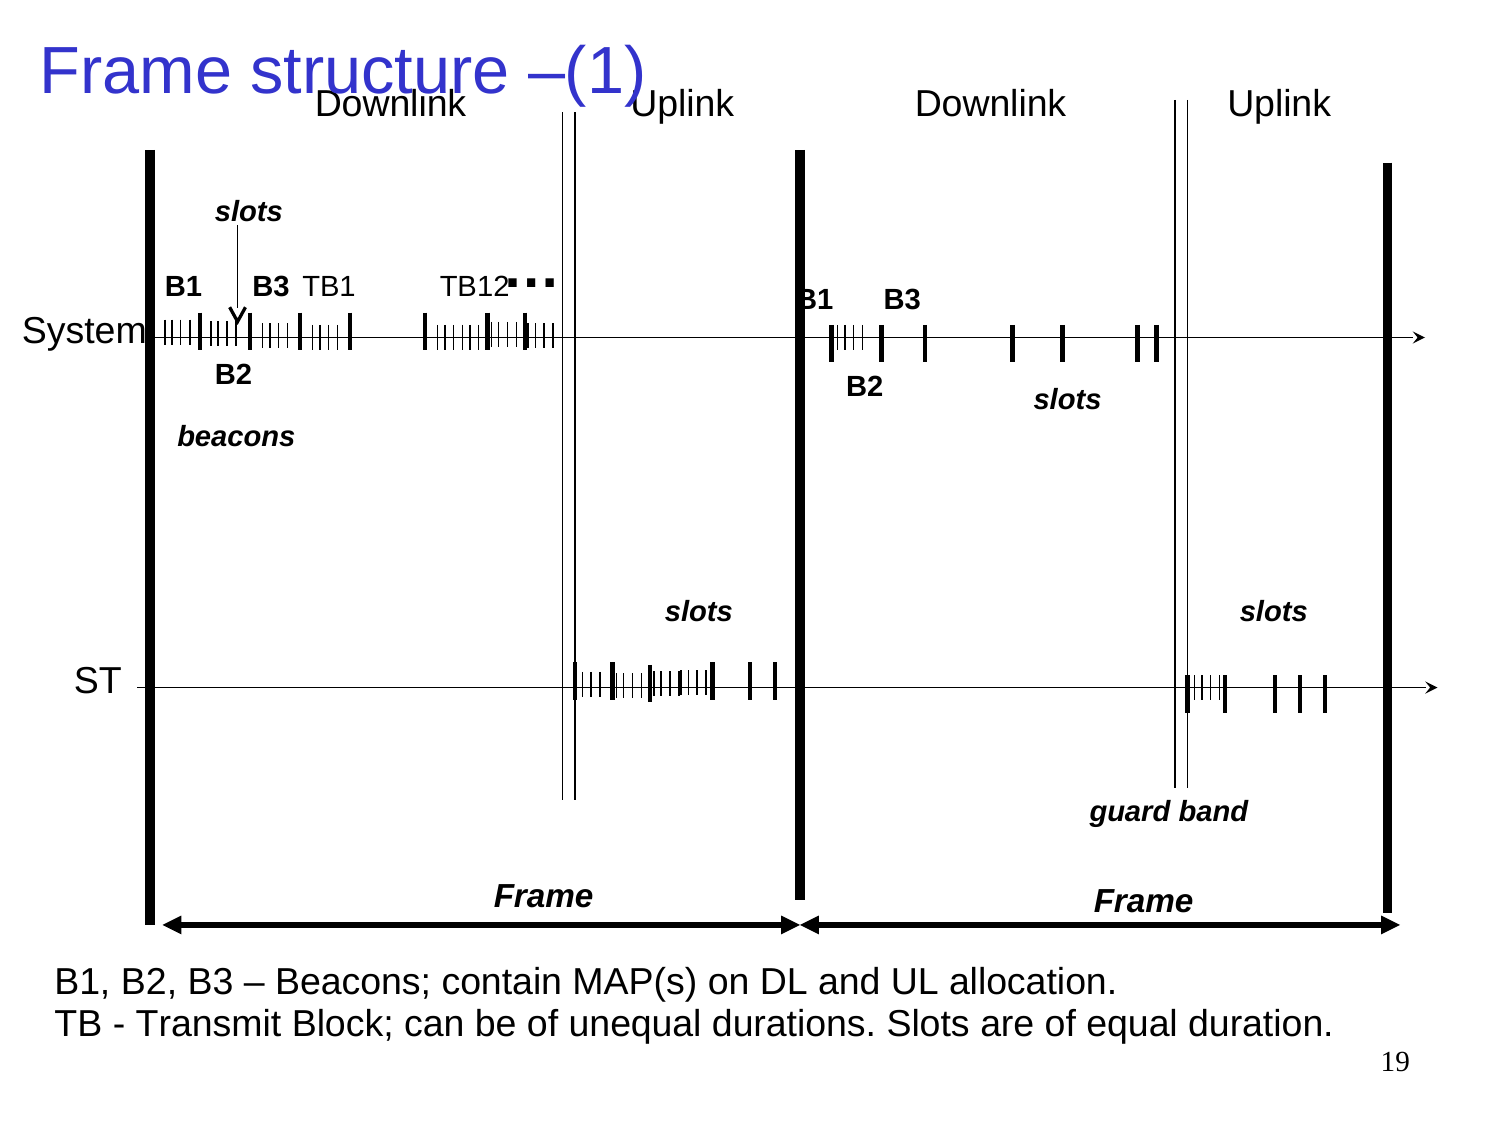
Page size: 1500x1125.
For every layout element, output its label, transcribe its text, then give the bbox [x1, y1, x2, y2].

text_box Frame structure –(1) [24, 24, 1375, 88]
text_box ST [59, 652, 138, 710]
text_box slots [1224, 587, 1323, 636]
text_box B2 [831, 362, 899, 411]
text_box TB12 [424, 262, 525, 311]
text_box B1, B2, B3 – Beacons; contain MAP(s) on DL and UL allocation. TB - Transmit Block; can be of unequal durations. Slots are of equal duration. [39, 952, 1350, 1053]
text_box Uplink [615, 88, 750, 133]
text_box System [7, 302, 145, 360]
text_box B1 [149, 262, 217, 311]
text_box slots [1018, 375, 1117, 424]
text_box Downlink [899, 88, 1082, 133]
text_box Downlink [299, 88, 482, 133]
text_box Frame [1049, 875, 1238, 928]
text_box B2 [199, 350, 267, 399]
text_box Uplink [1212, 88, 1346, 133]
text_box Frame [449, 869, 638, 923]
text_box slots [200, 187, 298, 236]
text_box System [155, 311, 162, 337]
text_box slots [650, 587, 748, 636]
text_box beacons [162, 412, 311, 461]
text_box … [487, 227, 563, 308]
text_box TB1 [287, 262, 371, 311]
text_box System [155, 338, 162, 360]
text_box B1 [781, 275, 849, 324]
text_box Downlink [321, 93, 336, 113]
text_box guard band [1074, 787, 1288, 836]
text_box B3 [868, 275, 936, 324]
text_box B3 [237, 262, 287, 311]
